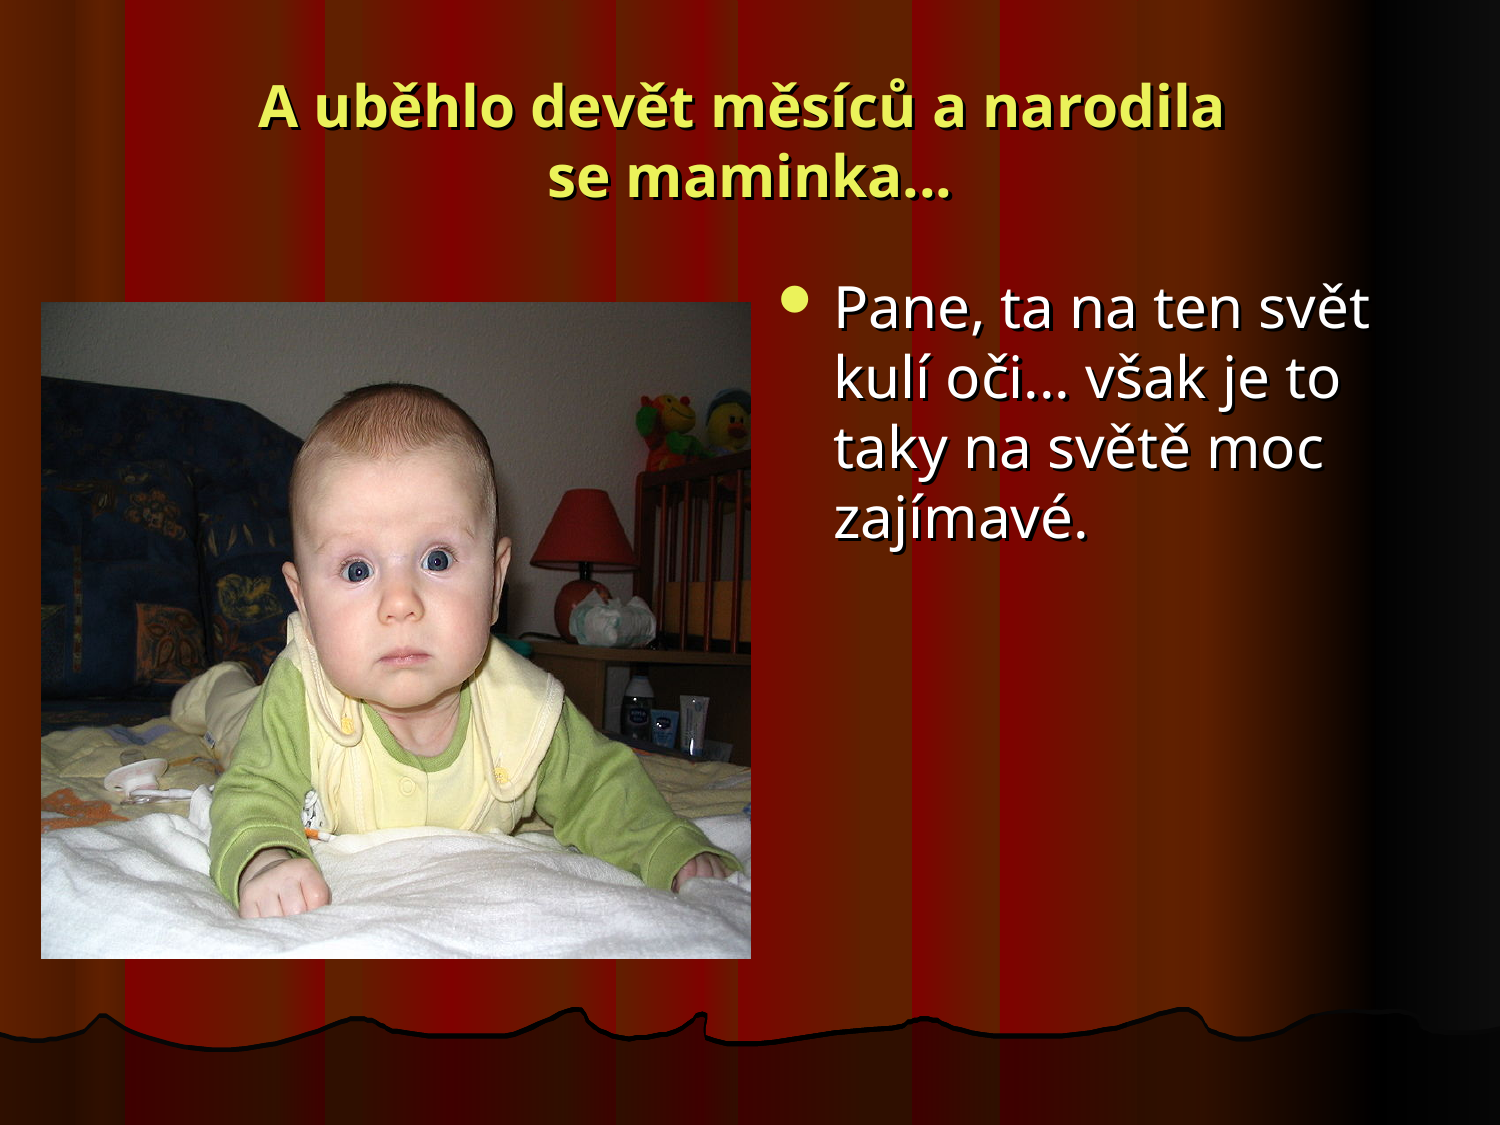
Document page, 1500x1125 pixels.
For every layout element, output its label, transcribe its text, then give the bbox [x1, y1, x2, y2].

title A uběhlo devět měsíců a narodila se maminka... [75, 45, 1426, 233]
picture [41, 302, 751, 959]
list Pane, ta na ten svět kulí oči... však je to taky na světě moc zajímavé. [762, 262, 1426, 1006]
